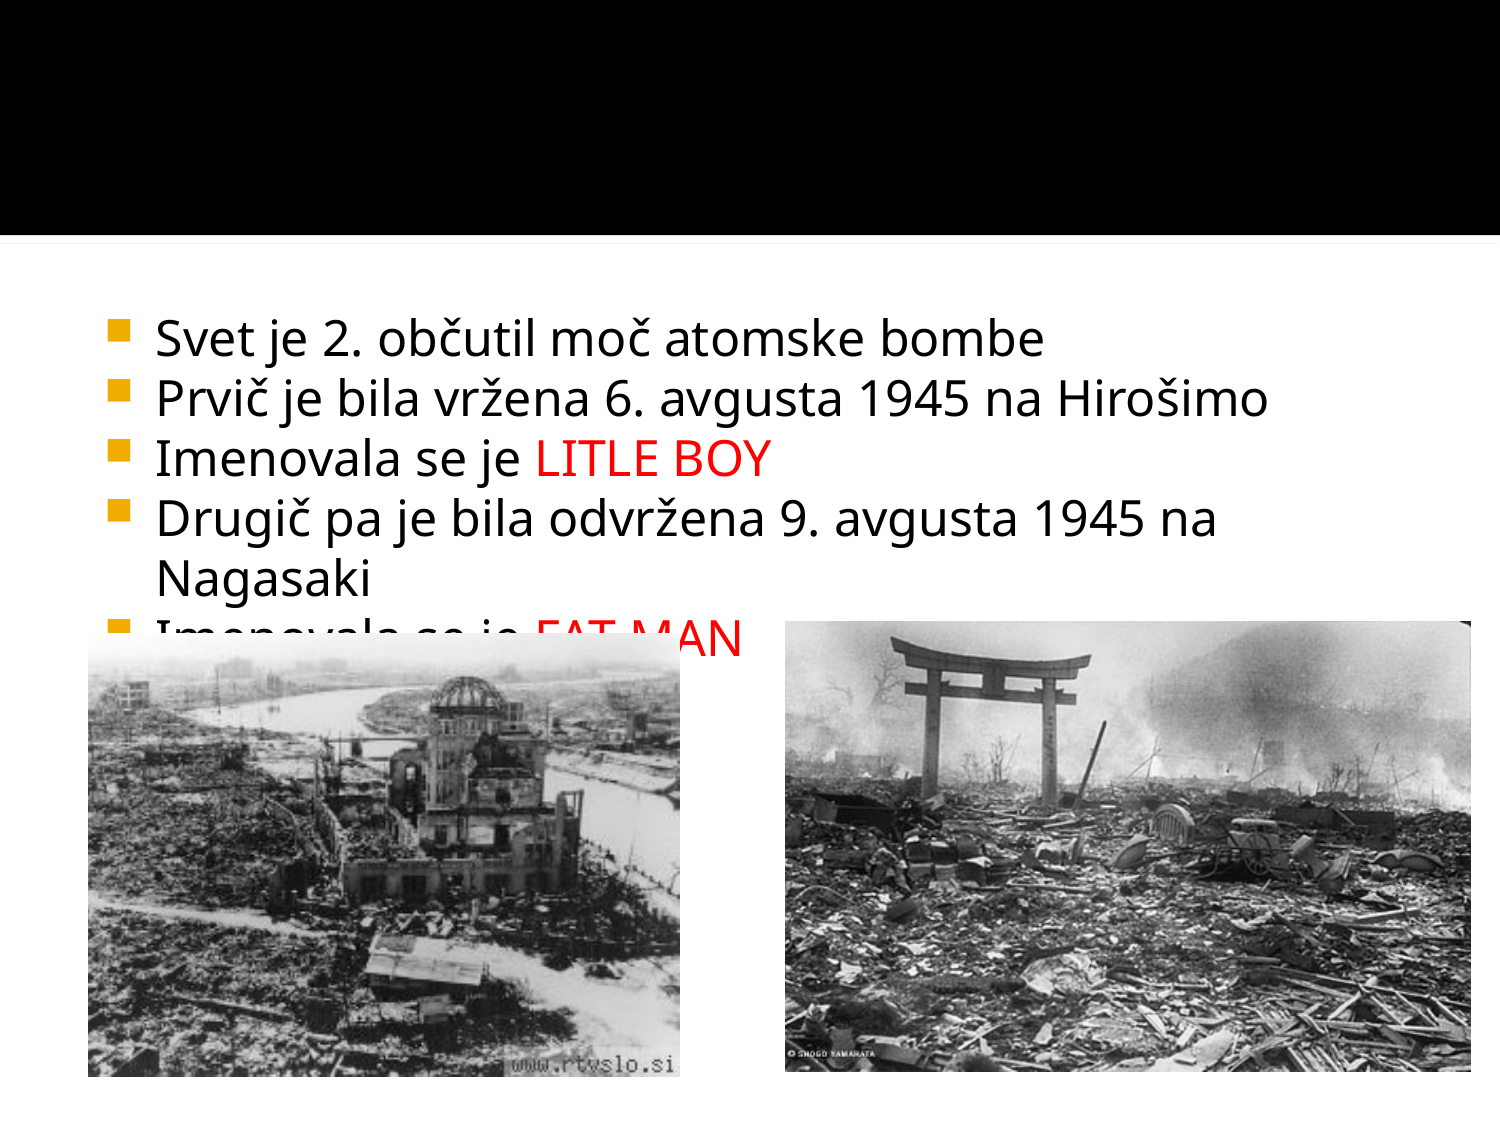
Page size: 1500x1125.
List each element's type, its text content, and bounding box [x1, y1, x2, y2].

picture [785, 621, 1471, 1072]
picture [88, 633, 680, 1077]
list Svet je 2. občutil moč atomske bombe Prvič je bila vržena 6. avgusta 1945 na Hirošimo Imenovala se je LITLE BOY Drugič pa je bila odvržena 9. avgusta 1945 na Nagasaki Imenovala se je FAT MAN [75, 291, 1425, 1050]
